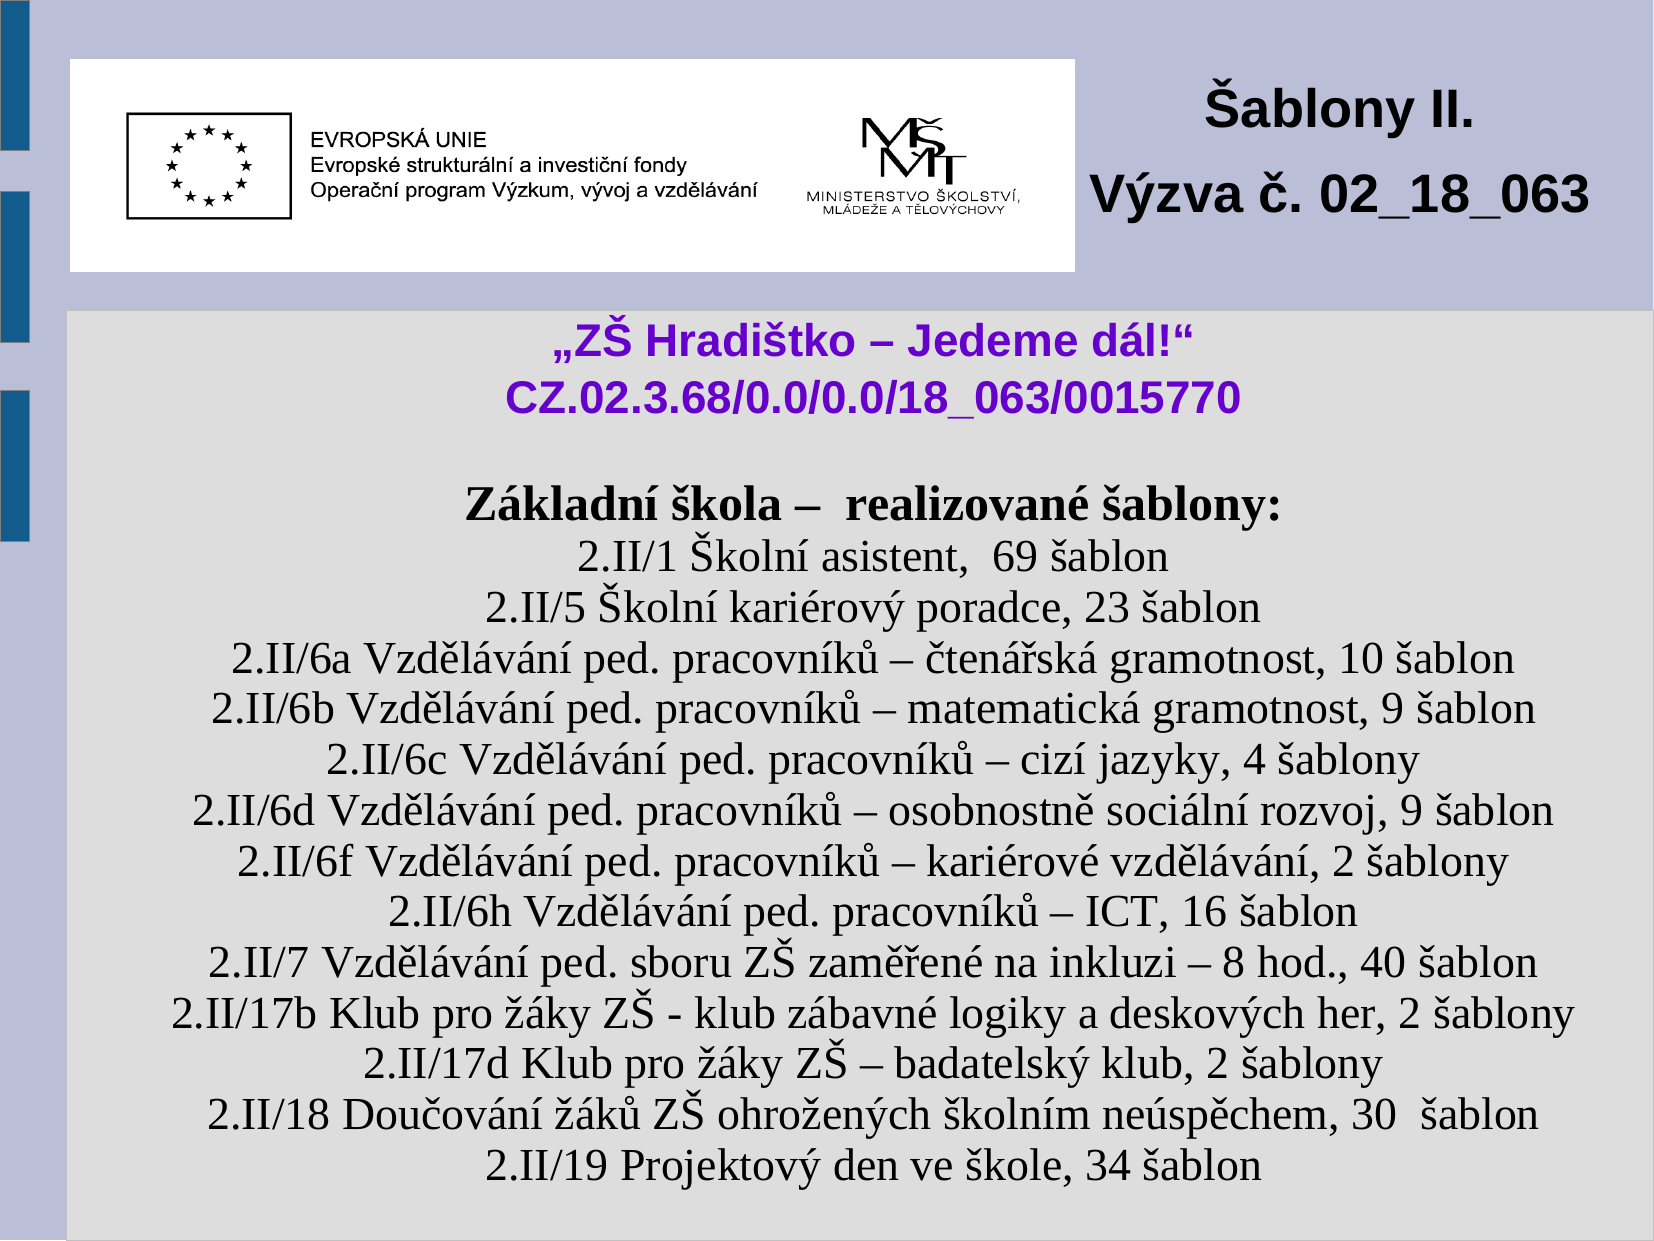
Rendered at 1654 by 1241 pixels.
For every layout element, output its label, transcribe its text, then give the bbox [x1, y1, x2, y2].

text_box „ZŠ Hradištko – Jedeme dál!“ CZ.02.3.68/0.0/0.0/18_063/0015770 [401, 307, 1347, 375]
text_box Šablony II. Výzva č. 02_18_063 [1039, 70, 1642, 283]
picture [70, 59, 1075, 272]
text_box Základní škola – realizované šablony: 2.II/1 Školní asistent, 69 šablon 2.II/5 Školní kariérový poradce, 23 šablon 2.II/6a Vzdělávání ped. pracovníků – čtenářská gramotnost, 10 šablon 2.II/6b Vzdělávání ped. pracovníků – matematická gramotnost, 9 šablon 2.II/6c Vzdělávání ped. pracovníků – cizí jazyky, 4 šablony 2.II/6d Vzdělávání ped. pracovníků – osobnostně sociální rozvoj, 9 šablon 2.II/6f Vzdělávání ped. pracovníků – kariérové vzdělávání, 2 šablony 2.II/6h Vzdělávání ped. pracovníků – ICT, 16 šablon 2.II/7 Vzdělávání ped. sboru ZŠ zaměřené na inkluzi – 8 hod., 40 šablon 2.II/17b Klub pro žáky ZŠ - klub zábavné logiky a deskových her, 2 šablony 2.II/17d Klub pro žáky ZŠ – badatelský klub, 2 šablony 2.II/18 Doučování žáků ZŠ ohrožených školním neúspěchem, 30 šablon 2.II/19 Projektový den ve škole, 34 šablon [94, 375, 1654, 1241]
